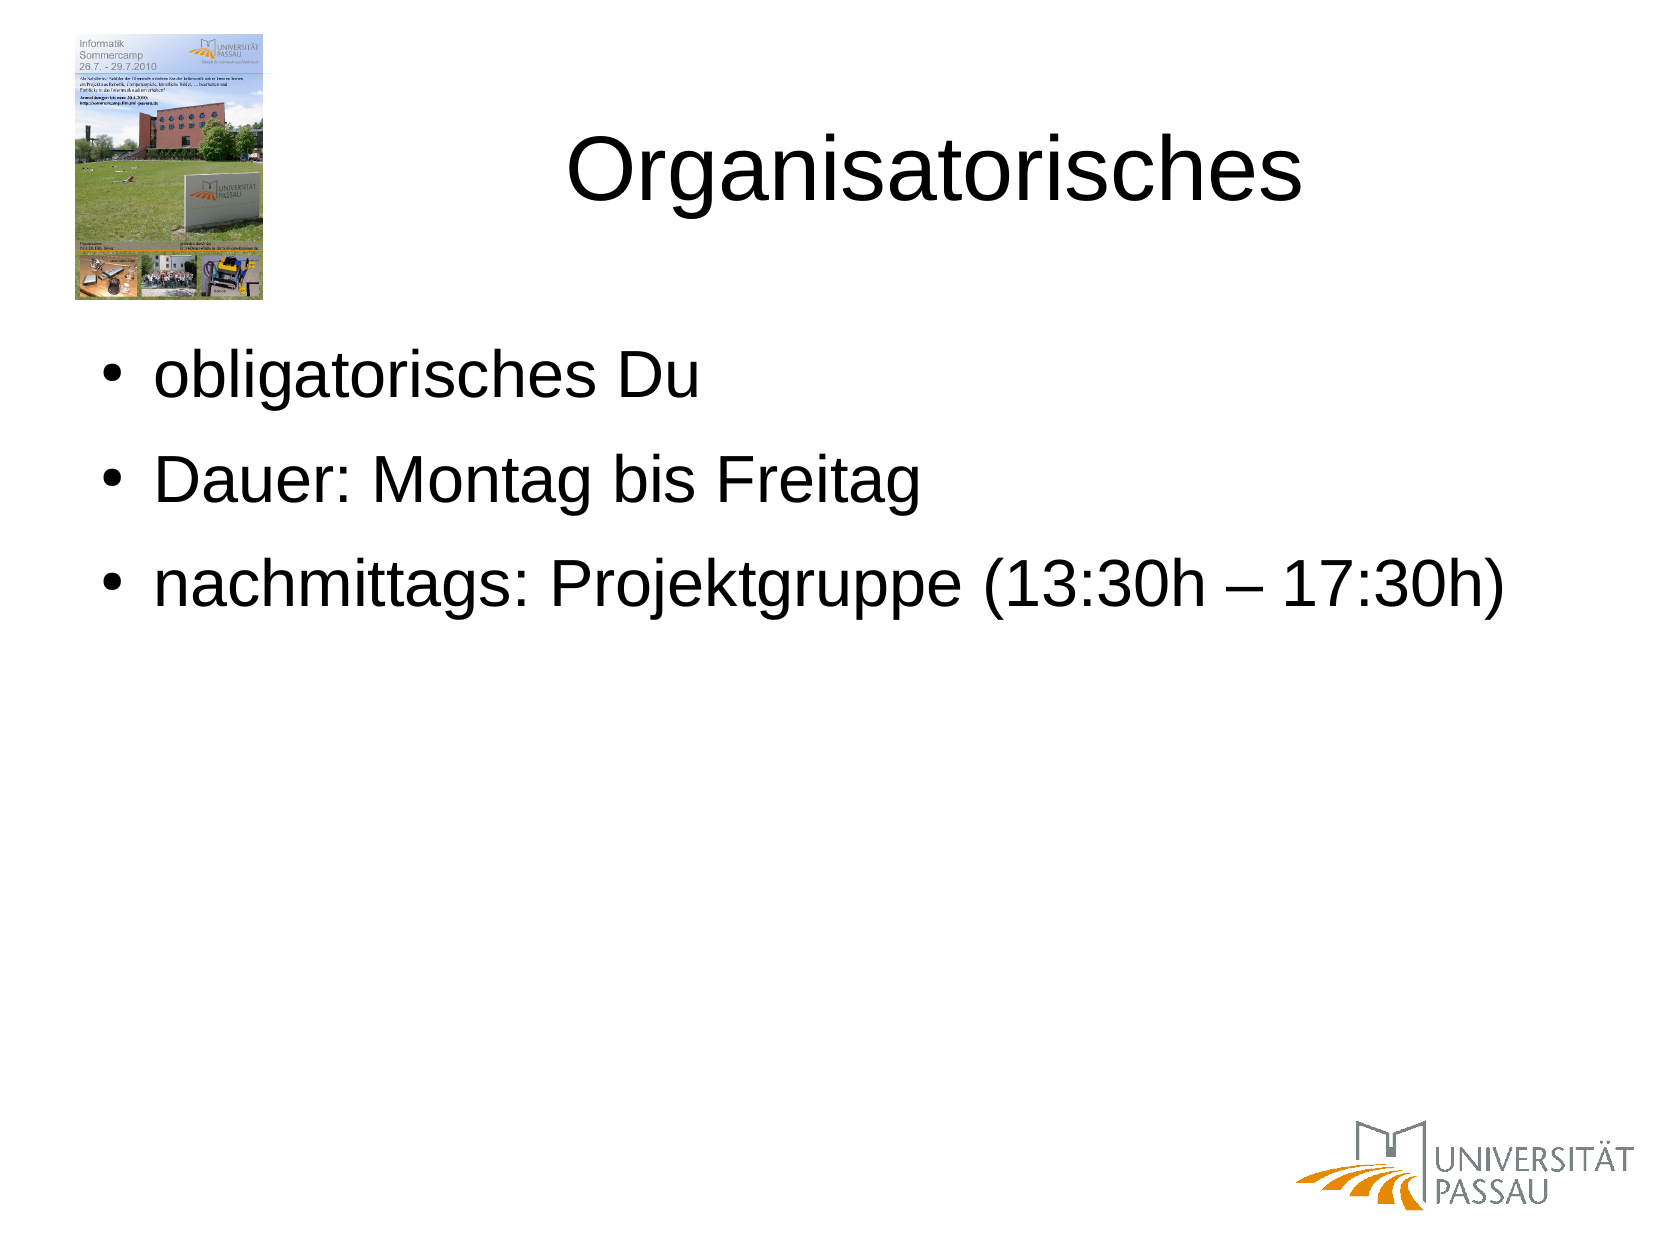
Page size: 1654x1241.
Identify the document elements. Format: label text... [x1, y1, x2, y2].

picture [1295, 1120, 1634, 1211]
list obligatorisches Du Dauer: Montag bis Freitag nachmittags: Projektgruppe (13:30h – 17:30h) [82, 337, 1571, 1088]
picture [75, 34, 263, 300]
title Organisatorisches [300, 37, 1571, 301]
